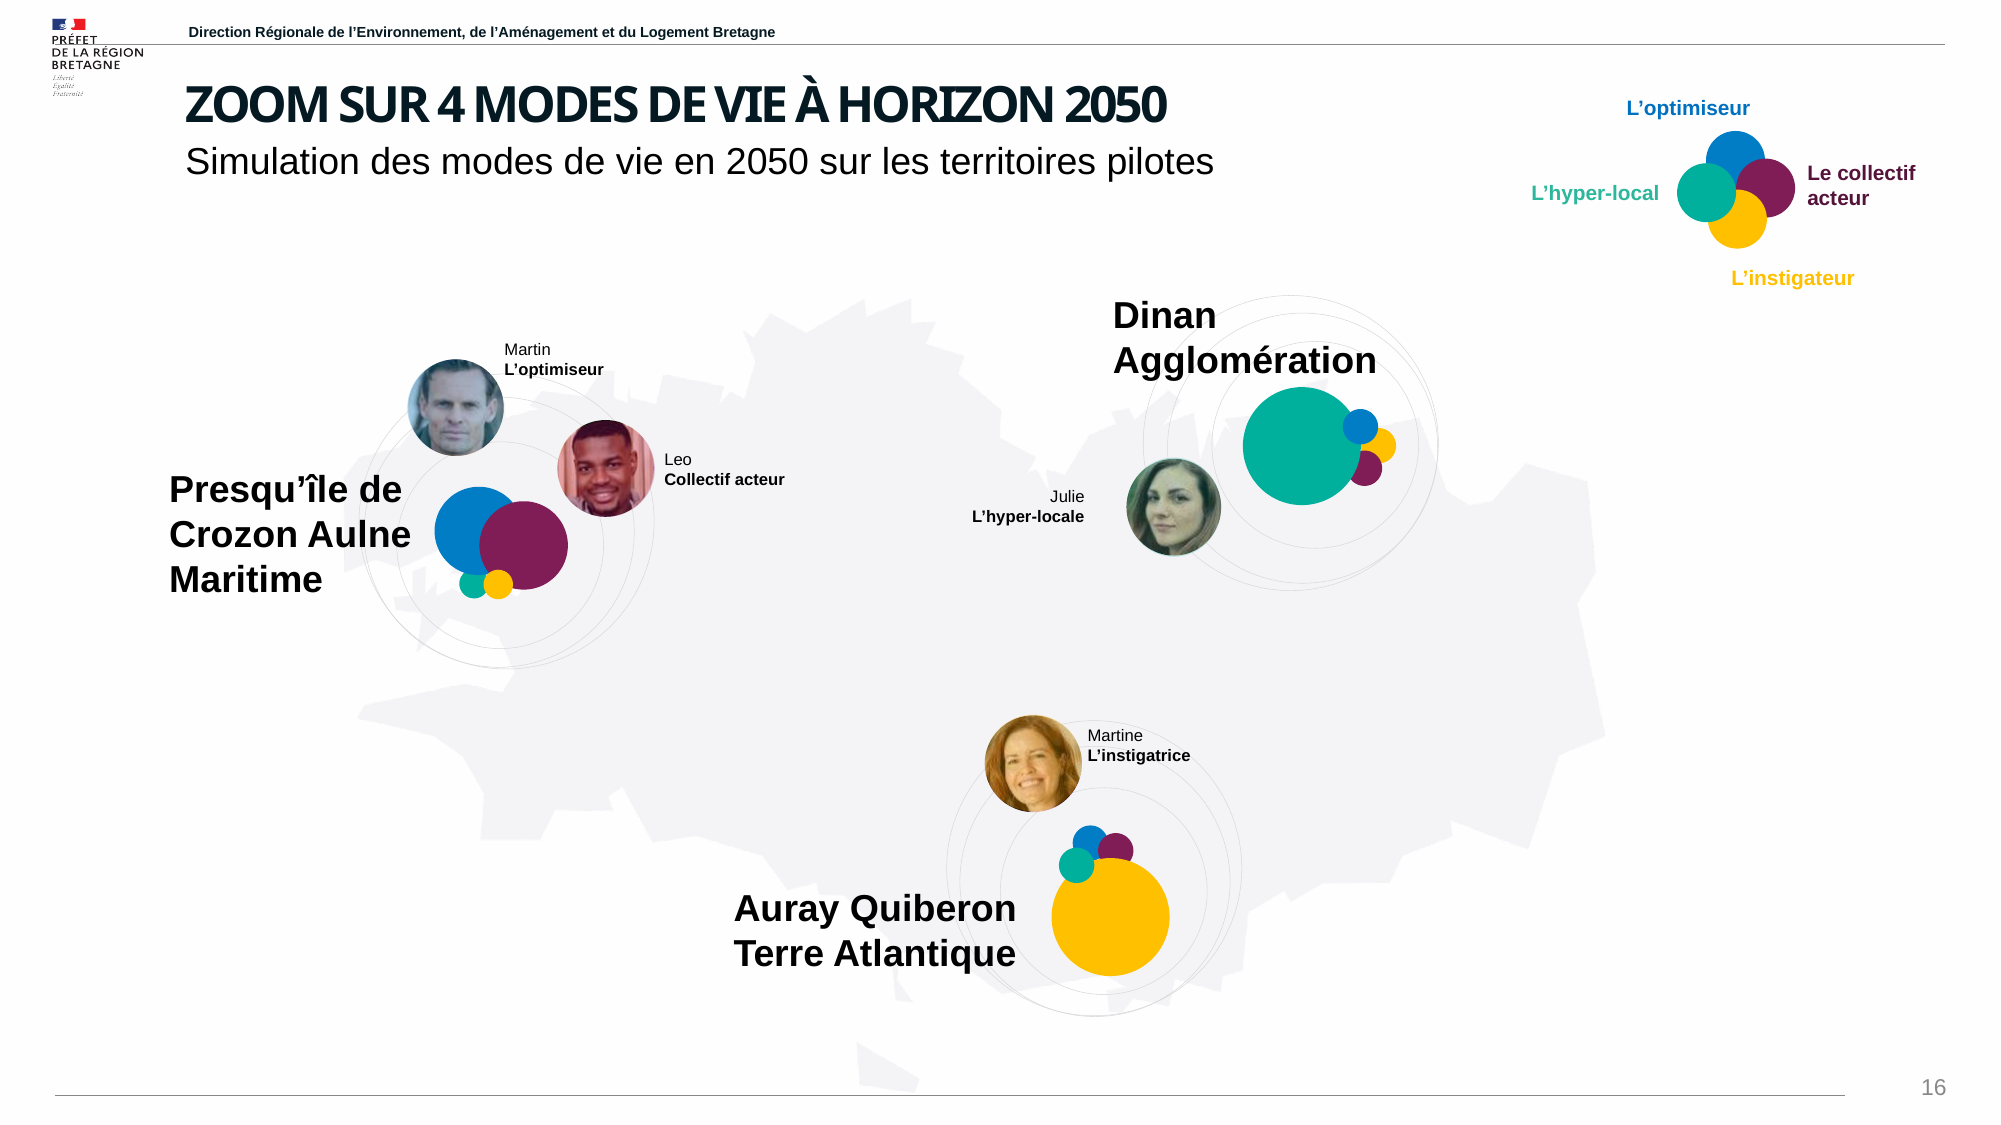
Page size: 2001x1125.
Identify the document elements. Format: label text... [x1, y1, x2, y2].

text_box Le collectif acteur [1793, 152, 1973, 217]
text_box [984, 714, 1082, 813]
text_box L’hyper-local [1517, 173, 1697, 212]
text_box L’instigateur [1716, 257, 1897, 297]
text_box L’optimiseur [1612, 87, 1792, 127]
text_box Auray Quiberon Terre Atlantique [719, 876, 1116, 981]
text_box Dinan Agglomération [1098, 284, 1490, 388]
text_box Simulation des modes de vie en 2050 sur les territoires pilotes [171, 129, 1475, 189]
text_box [500, 492, 568, 600]
text_box [1128, 457, 1222, 557]
text_box [557, 420, 650, 517]
text_box [1684, 130, 1793, 249]
text_box [1058, 825, 1170, 976]
picture [40, 7, 1826, 1125]
text_box [407, 359, 504, 457]
text_box Martine L’instigatrice [1073, 718, 1243, 773]
text_box Martin L’optimiseur [490, 331, 660, 386]
text_box Julie L’hyper-locale [957, 479, 1128, 533]
text_box [1242, 388, 1397, 506]
text_box Presqu’île de Crozon Aulne Maritime [154, 458, 500, 608]
text_box Leo Collectif acteur [650, 441, 820, 496]
